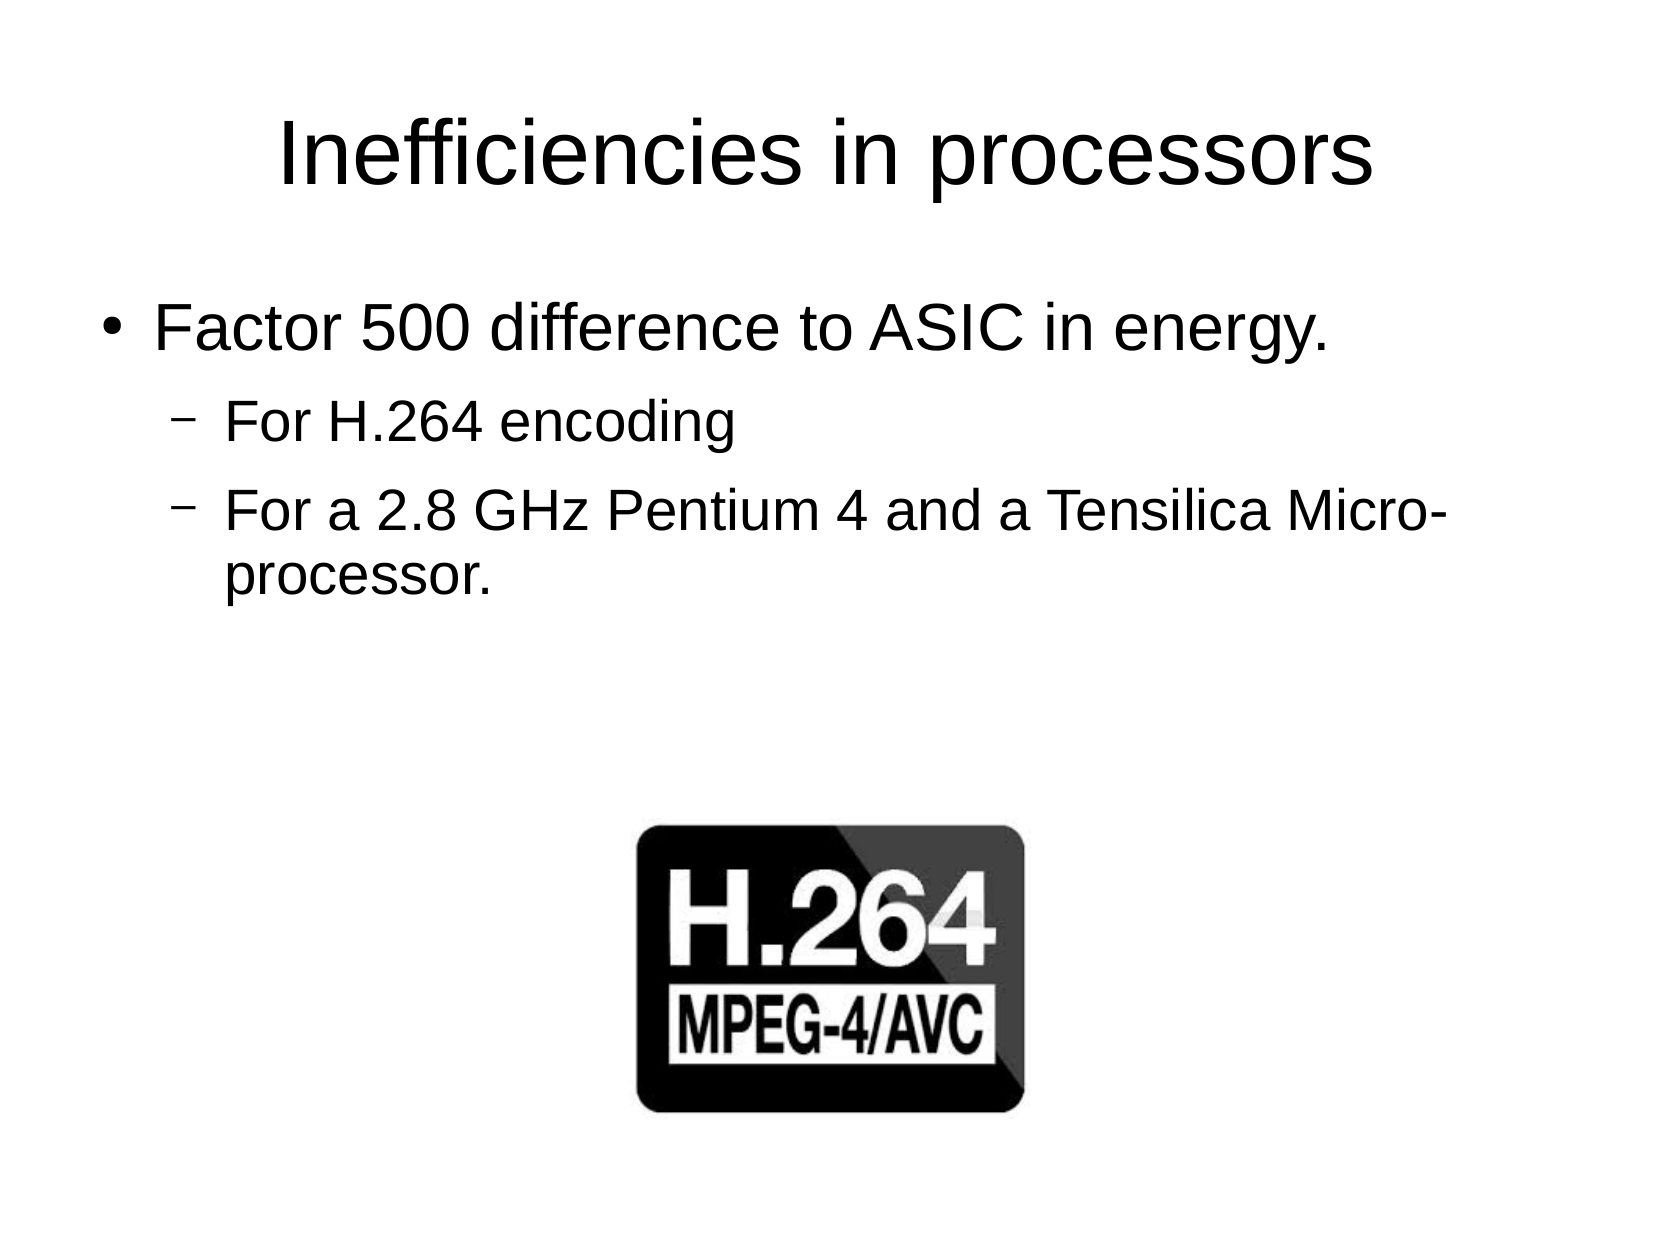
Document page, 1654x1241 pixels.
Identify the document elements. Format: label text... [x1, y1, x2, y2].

list Factor 500 difference to ASIC in energy. For H.264 encoding For a 2.8 GHz Pentium 4 and a Tensilica Micro-processor. [82, 290, 1538, 1010]
picture [630, 818, 1037, 1122]
title Inefficiencies in processors [82, 49, 1571, 257]
